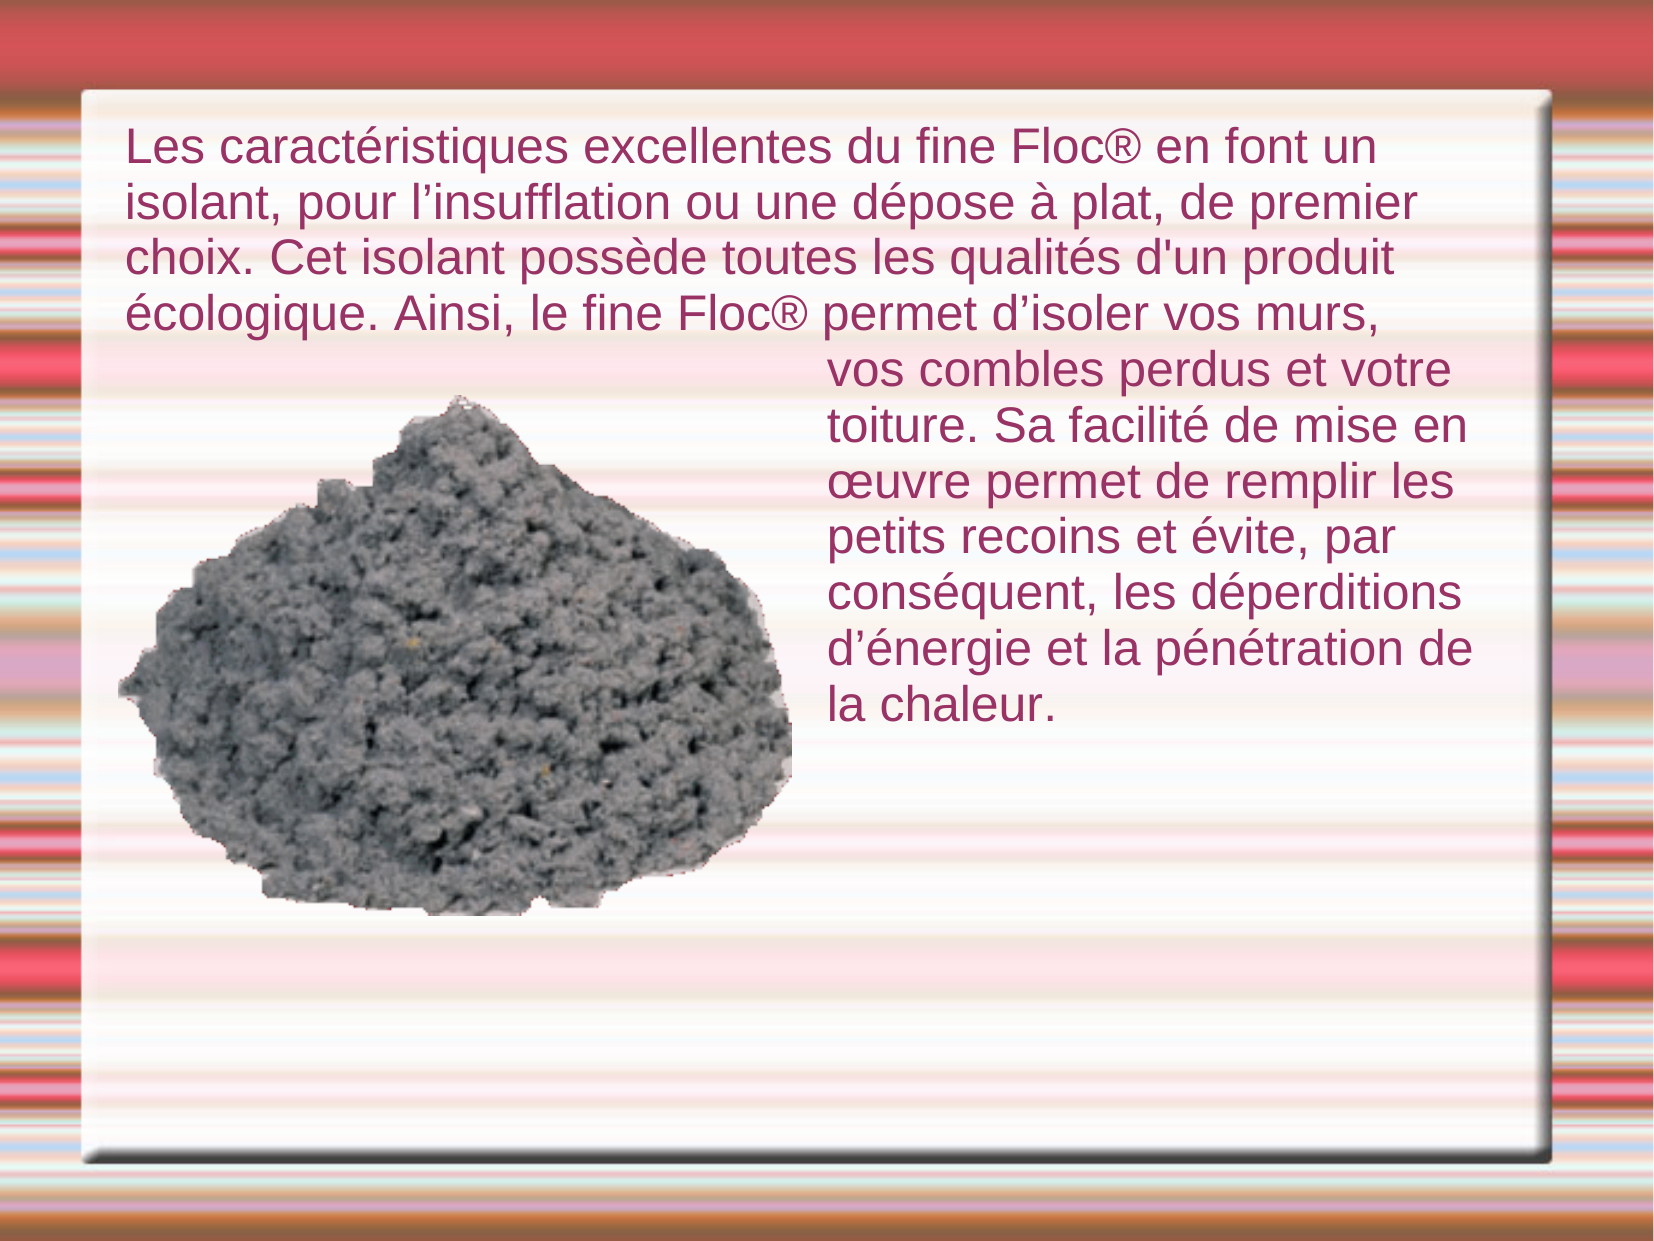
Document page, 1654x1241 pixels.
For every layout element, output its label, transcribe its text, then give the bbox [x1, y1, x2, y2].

text_box vos combles perdus et votre toiture. Sa facilité de mise en œuvre permet de remplir les petits recoins et évite, par conséquent, les déperditions d’énergie et la pénétration de la chaleur. [826, 341, 1506, 1152]
text_box Les caractéristiques excellentes du fine Floc® en font un isolant, pour l’insufflation ou une dépose à plat, de premier choix. Cet isolant possède toutes les qualités d'un produit écologique. Ainsi, le fine Floc® permet d’isoler vos murs, [124, 118, 1477, 342]
picture [0, 0, 1654, 1241]
